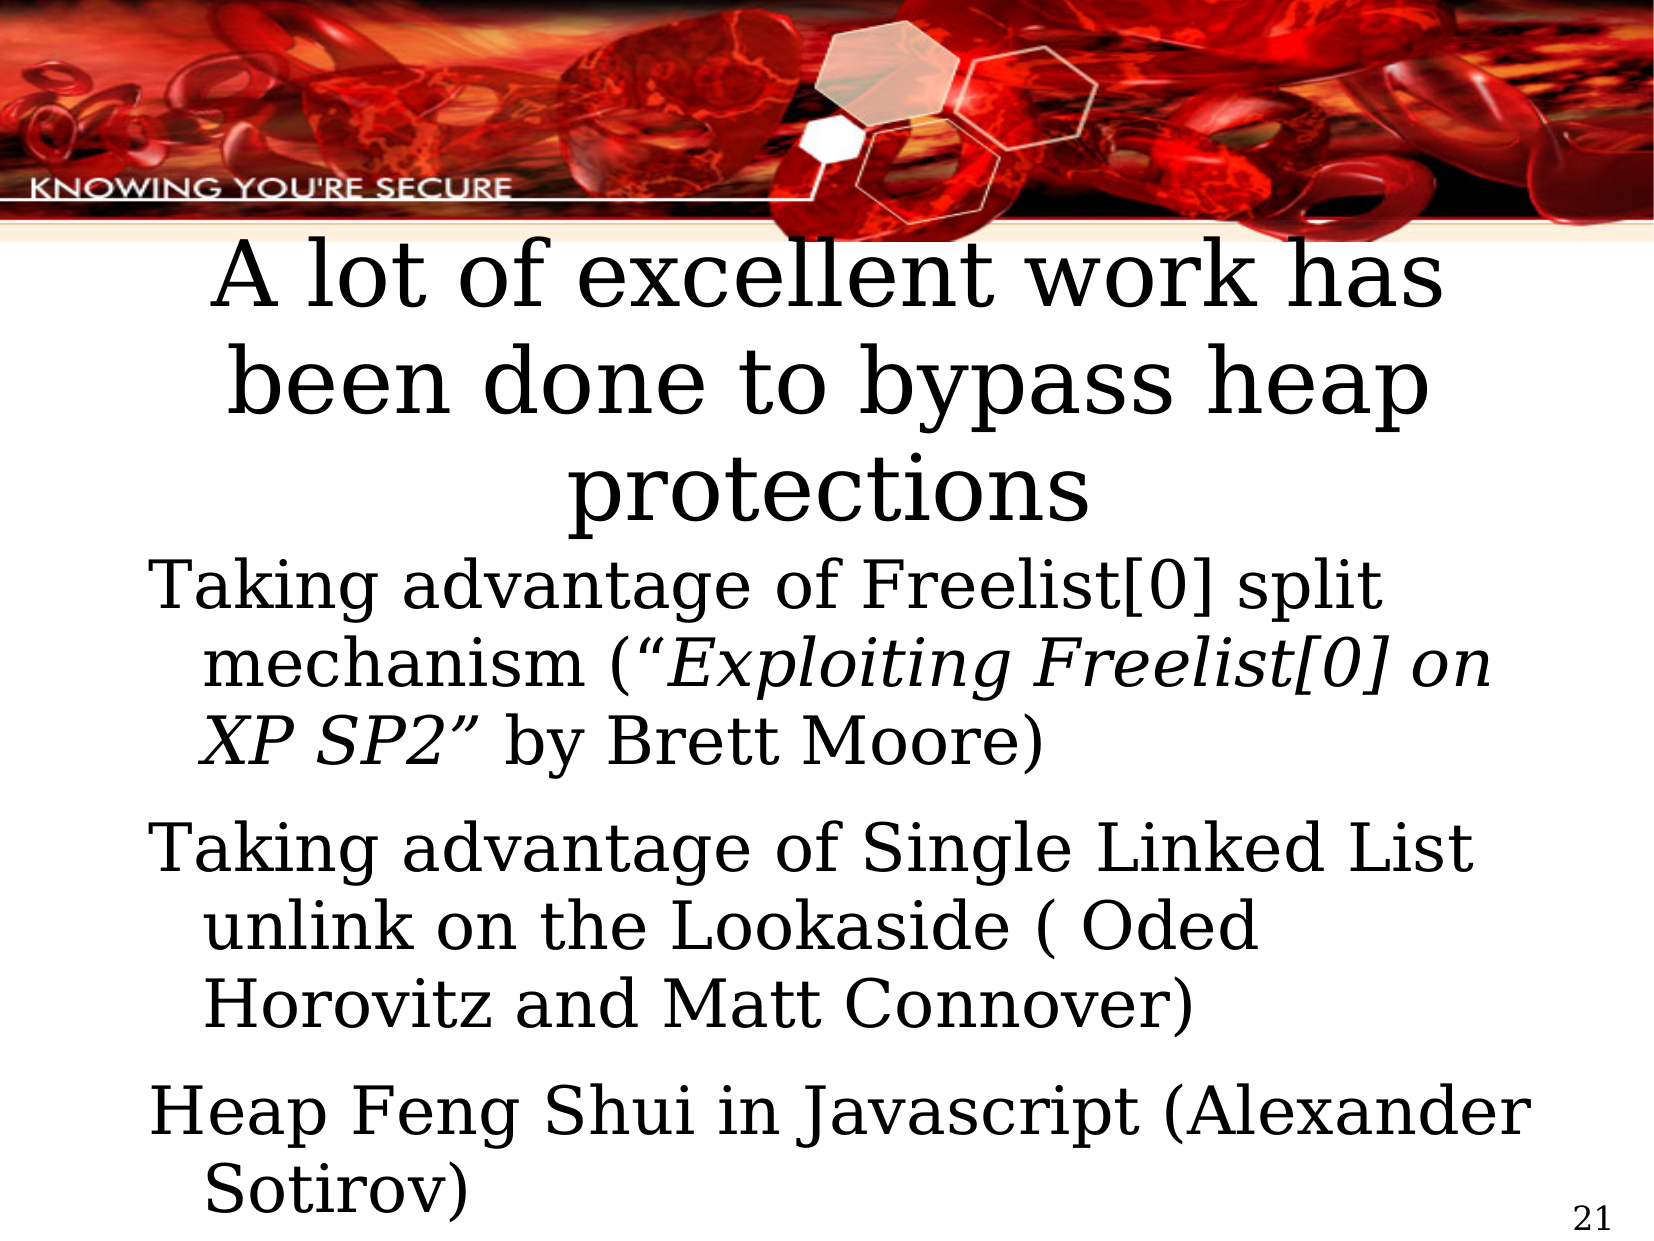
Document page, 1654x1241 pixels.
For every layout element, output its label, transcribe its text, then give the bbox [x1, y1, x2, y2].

picture [0, 0, 1654, 242]
title A lot of excellent work has been done to bypass heap protections [123, 221, 1536, 543]
list Taking advantage of Freelist[0] split mechanism (“Exploiting Freelist[0] on XP SP2” by Brett Moore) Taking advantage of Single Linked List unlink on the Lookaside ( Oded Horovitz and Matt Connover) Heap Feng Shui in Javascript (Alexander Sotirov) [131, 546, 1544, 1241]
